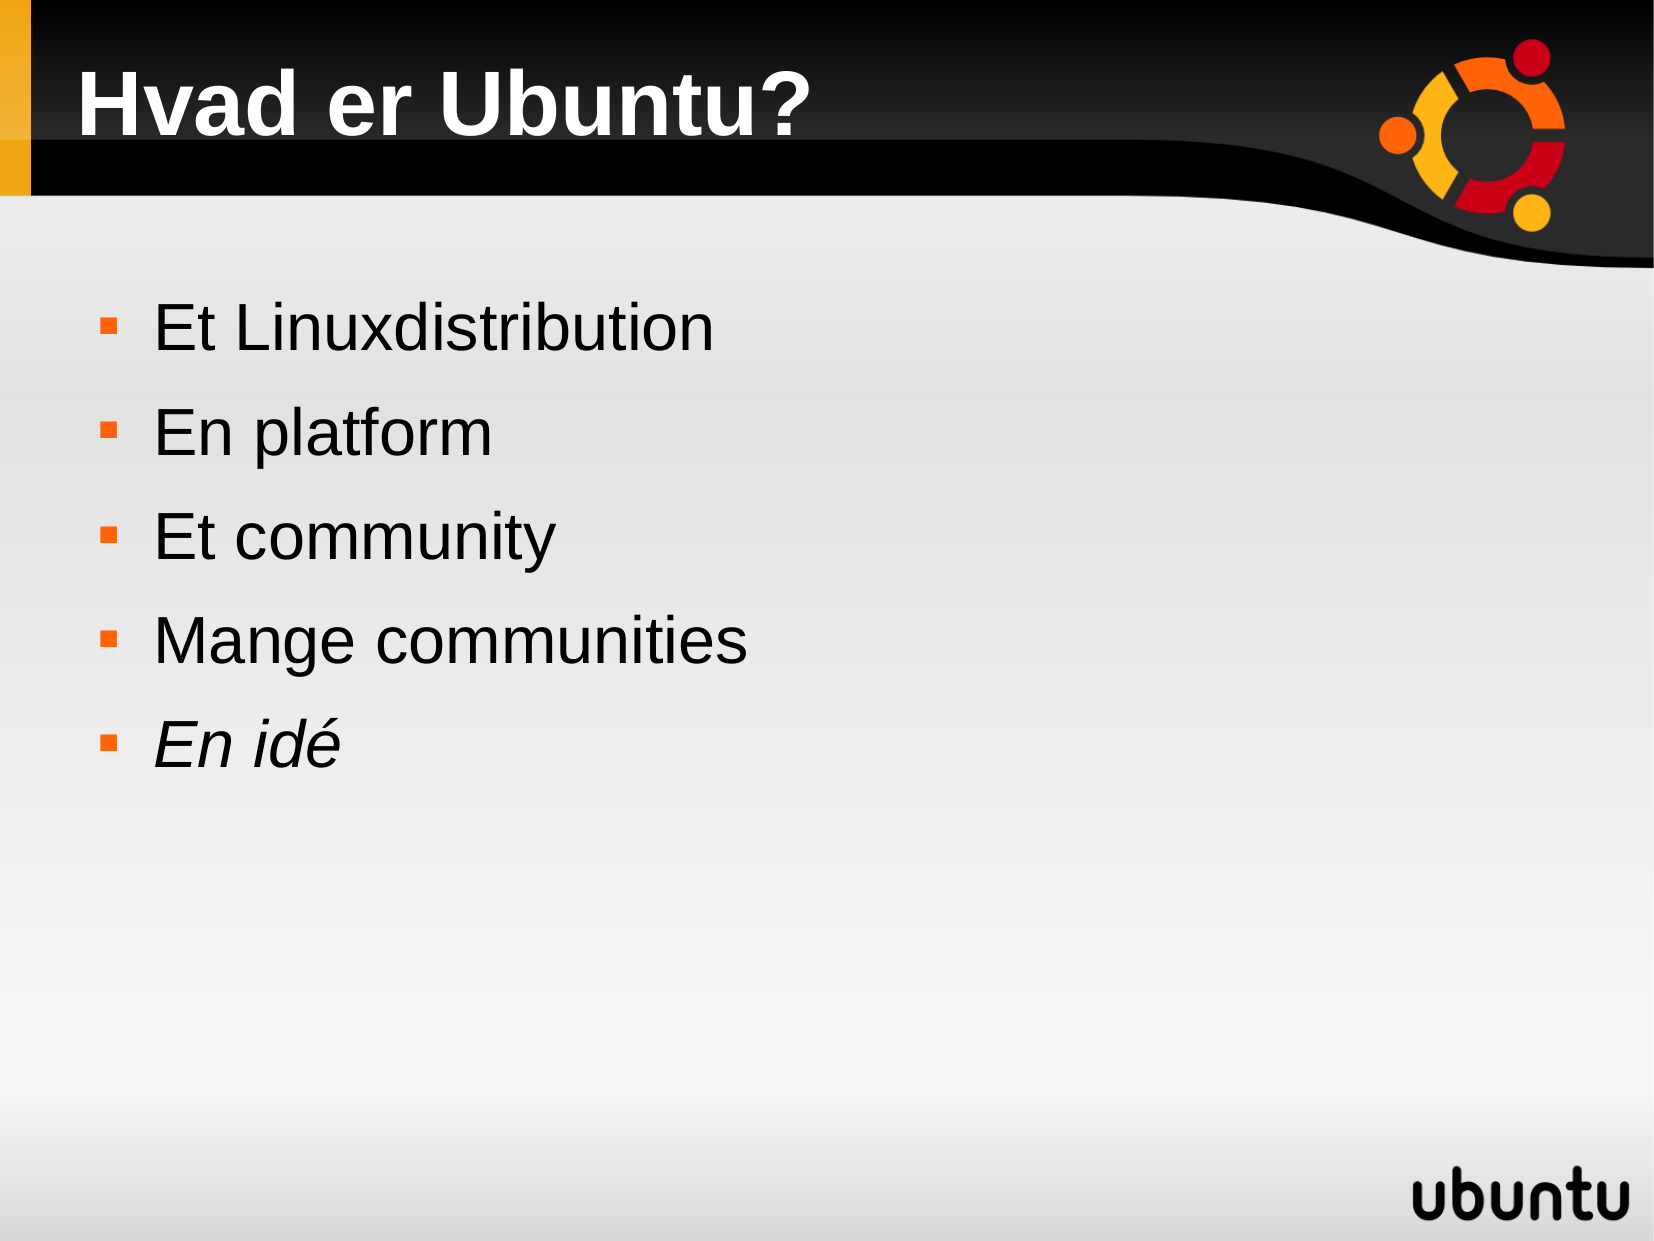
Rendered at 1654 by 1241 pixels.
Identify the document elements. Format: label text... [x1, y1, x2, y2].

picture [0, 0, 1654, 1241]
title Hvad er Ubuntu? [76, 7, 1565, 200]
list Et Linuxdistribution En platform Et community Mange communities En idé [82, 290, 1571, 1094]
